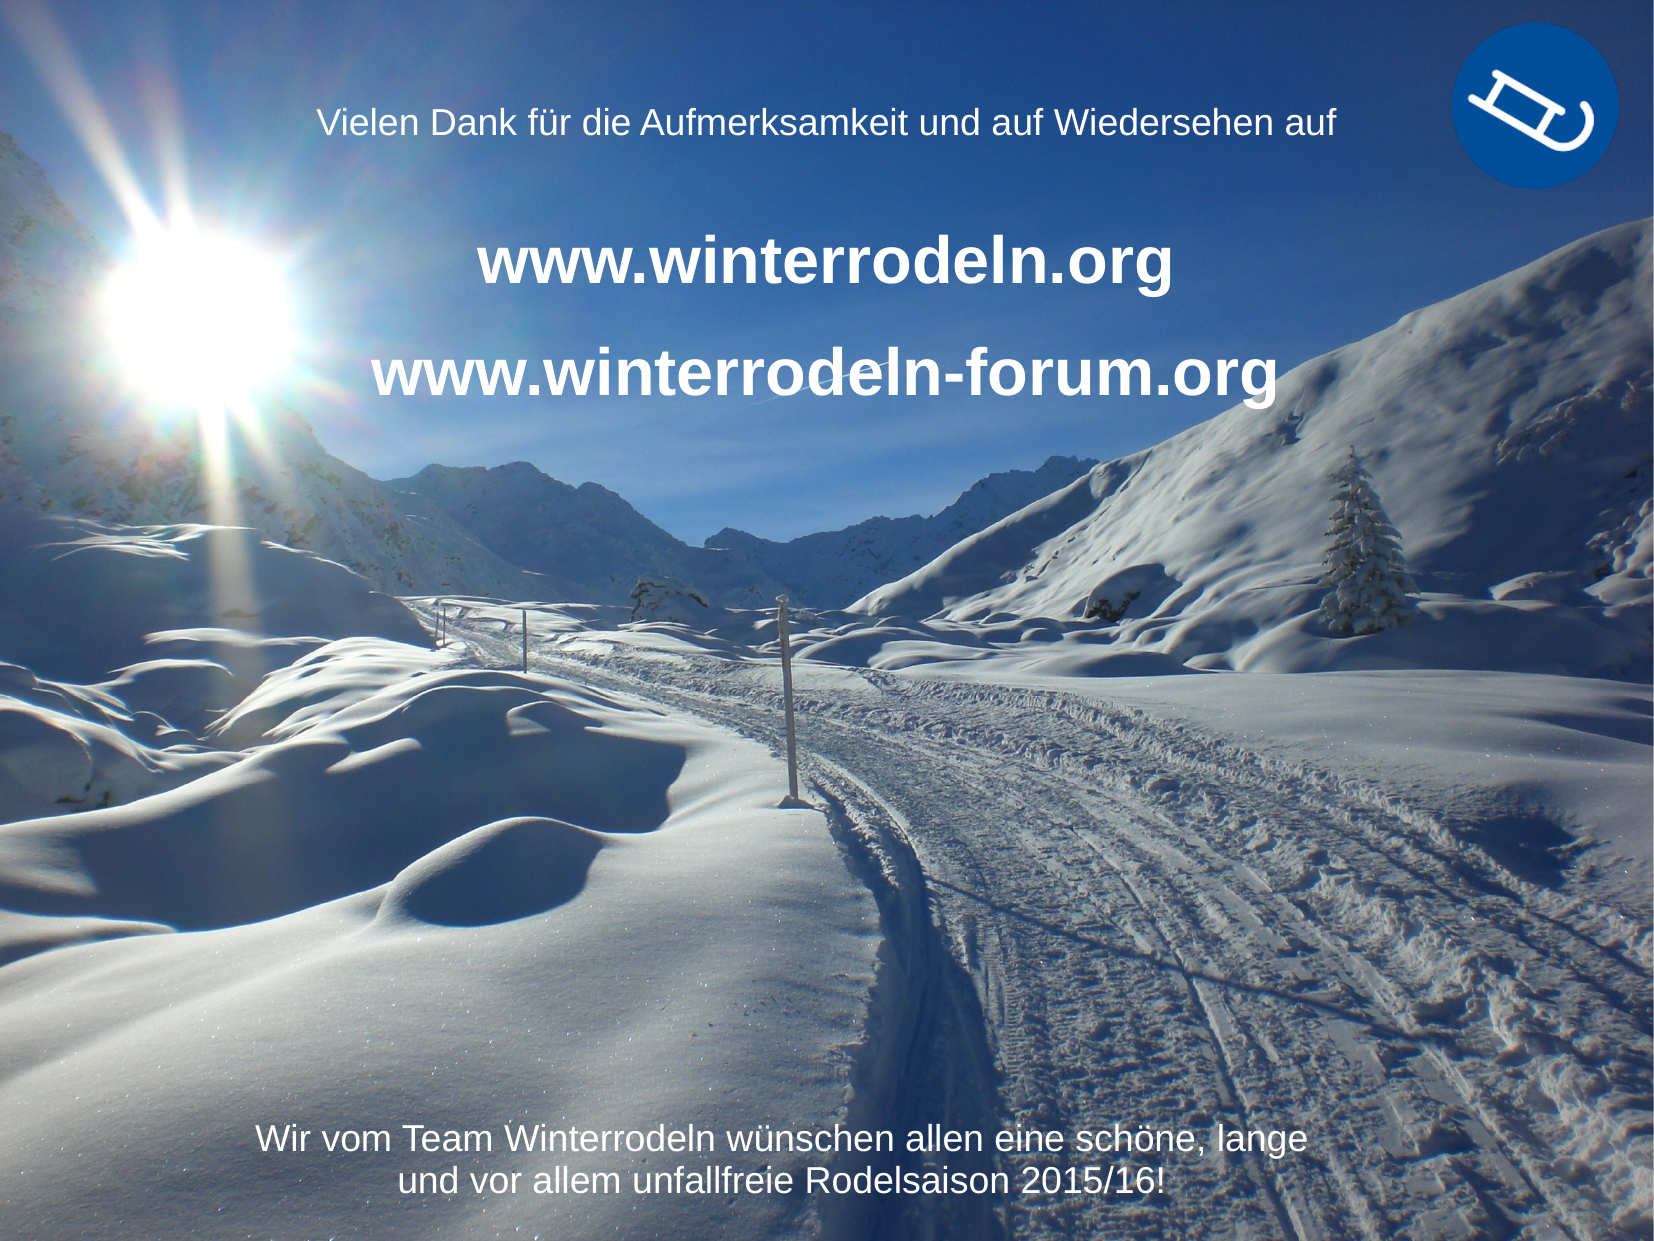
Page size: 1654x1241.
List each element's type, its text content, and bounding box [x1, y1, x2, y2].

picture [0, 0, 1654, 1241]
text_box Vielen Dank für die Aufmerksamkeit und auf Wiedersehen auf www.winterrodeln.org www.winterrodeln-forum.org [301, 94, 1355, 461]
text_box Wir vom Team Winterrodeln wünschen allen eine schöne, lange und vor allem unfallfreie Rodelsaison 2015/16! [240, 1109, 1339, 1218]
